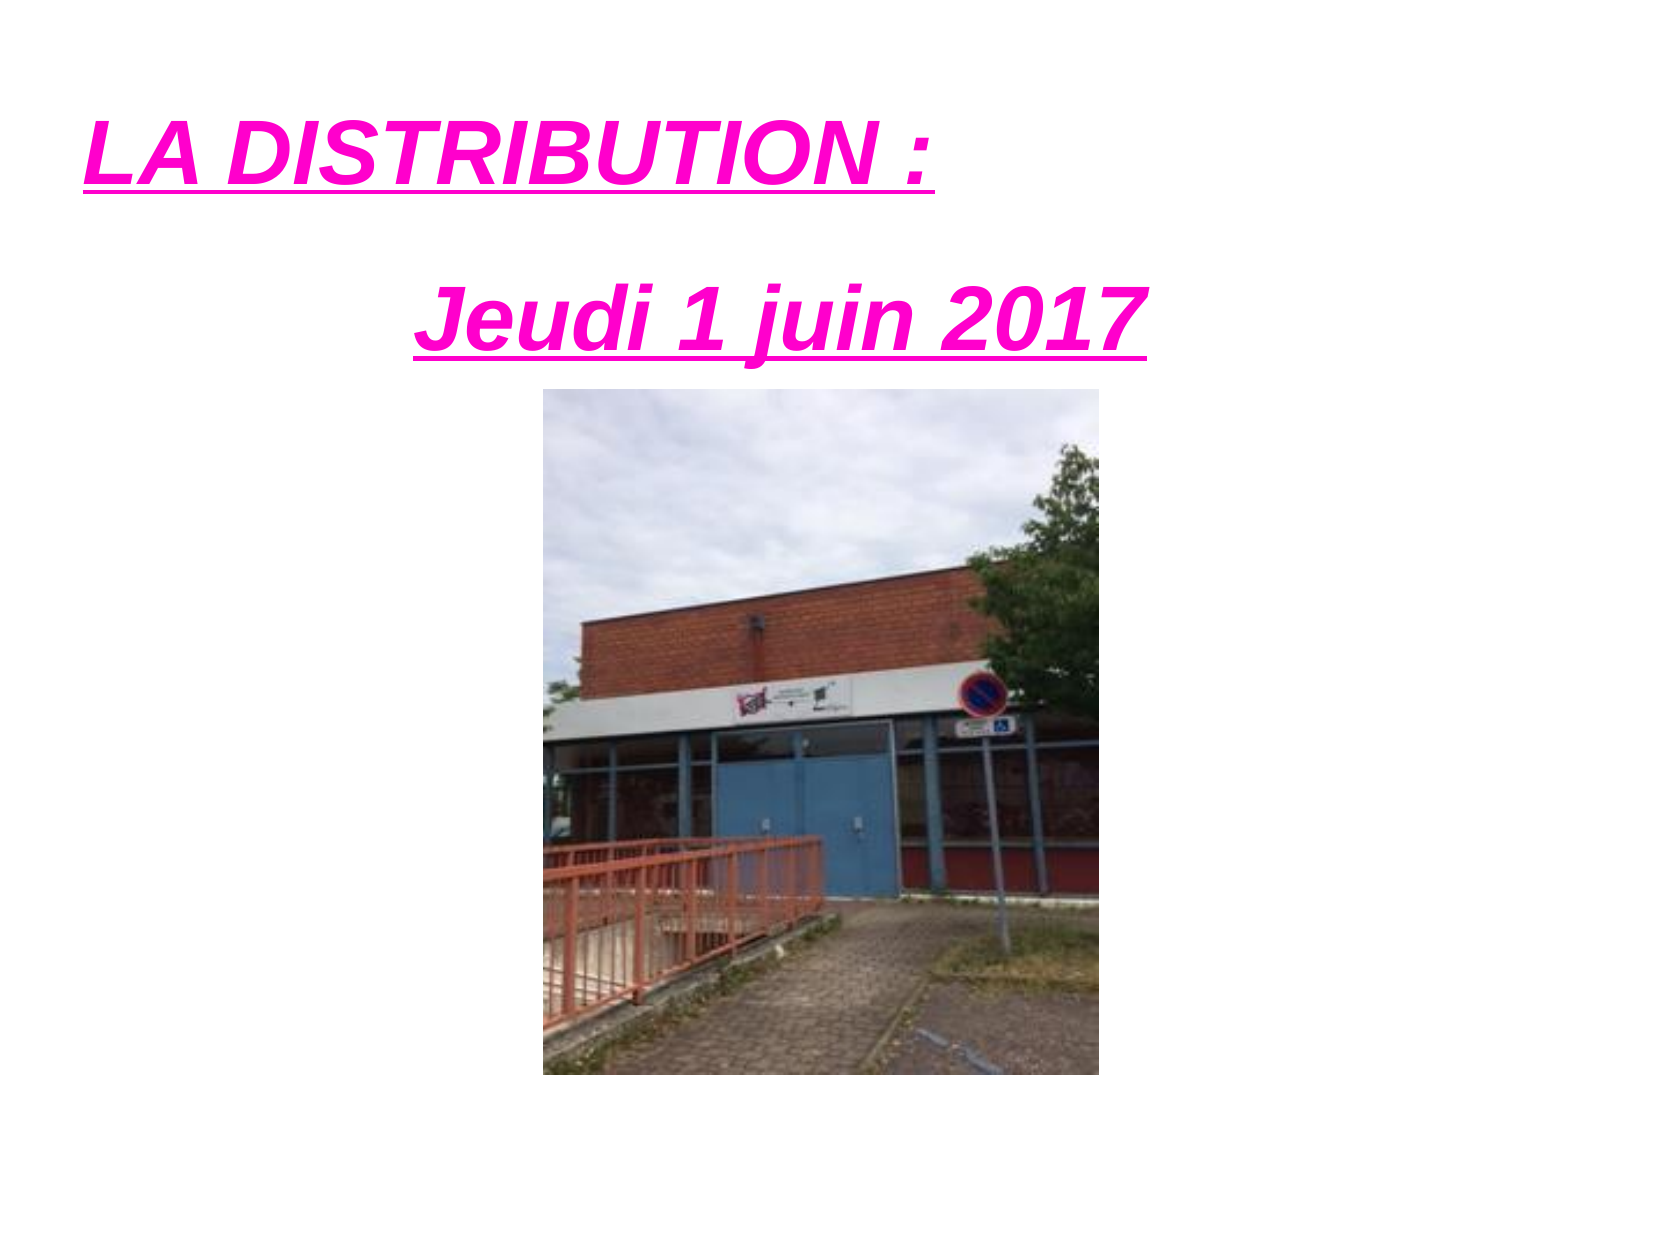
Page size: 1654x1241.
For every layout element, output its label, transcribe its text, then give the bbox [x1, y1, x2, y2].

picture [543, 389, 1099, 1075]
text_box Jeudi 1 juin 2017 [413, 165, 1290, 473]
title LA DISTRIBUTION : [82, 49, 1571, 257]
